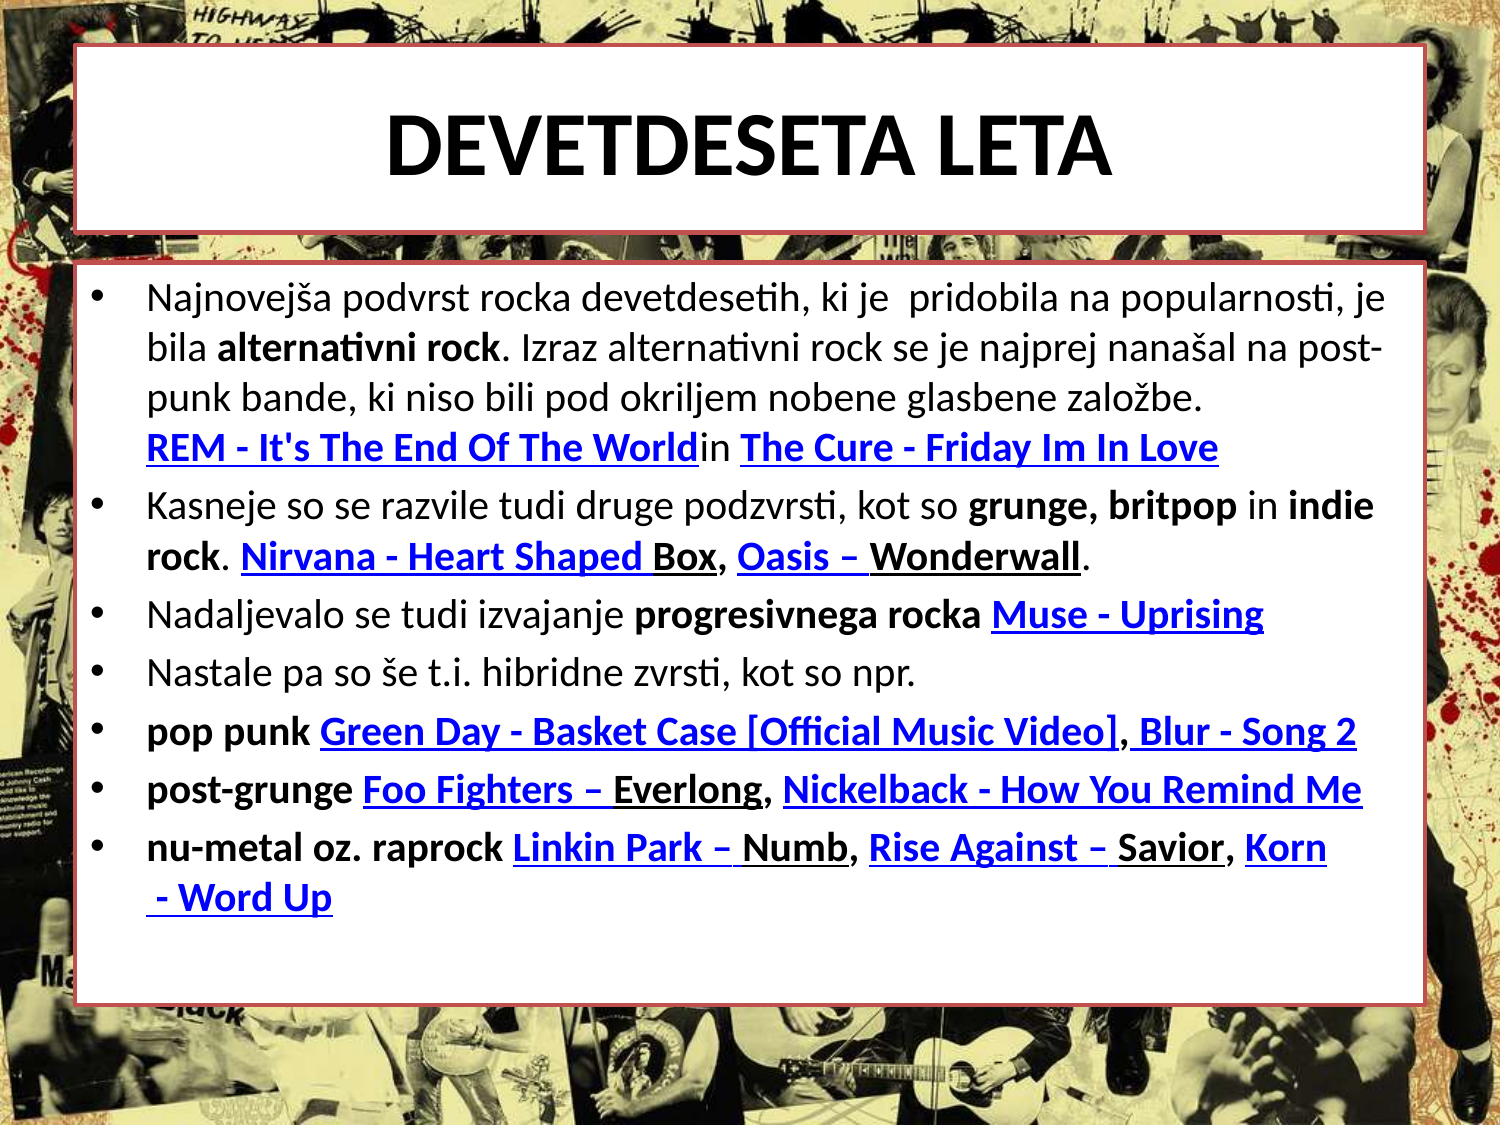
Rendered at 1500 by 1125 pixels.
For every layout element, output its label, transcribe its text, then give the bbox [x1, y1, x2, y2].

title DEVETDESETA LETA [75, 45, 1425, 233]
list Najnovejša podvrst rocka devetdesetih, ki je pridobila na popularnosti, je bila alternativni rock. Izraz alternativni rock se je najprej nanašal na post-punk bande, ki niso bili pod okriljem nobene glasbene založbe. REM - It's The End Of The Worldin The Cure - Friday Im In Love Kasneje so se razvile tudi druge podzvrsti, kot so grunge, britpop in indie rock. Nirvana - Heart Shaped Box, Oasis – Wonderwall. Nadaljevalo se tudi izvajanje progresivnega rocka Muse - Uprising Nastale pa so še t.i. hibridne zvrsti, kot so npr. pop punk Green Day - Basket Case [Official Music Video], Blur - Song 2 post-grunge Foo Fighters – Everlong, Nickelback - How You Remind Me nu-metal oz. raprock Linkin Park – Numb, Rise Against – Savior, Korn - Word Up [75, 262, 1425, 1005]
picture [0, 0, 1500, 1125]
